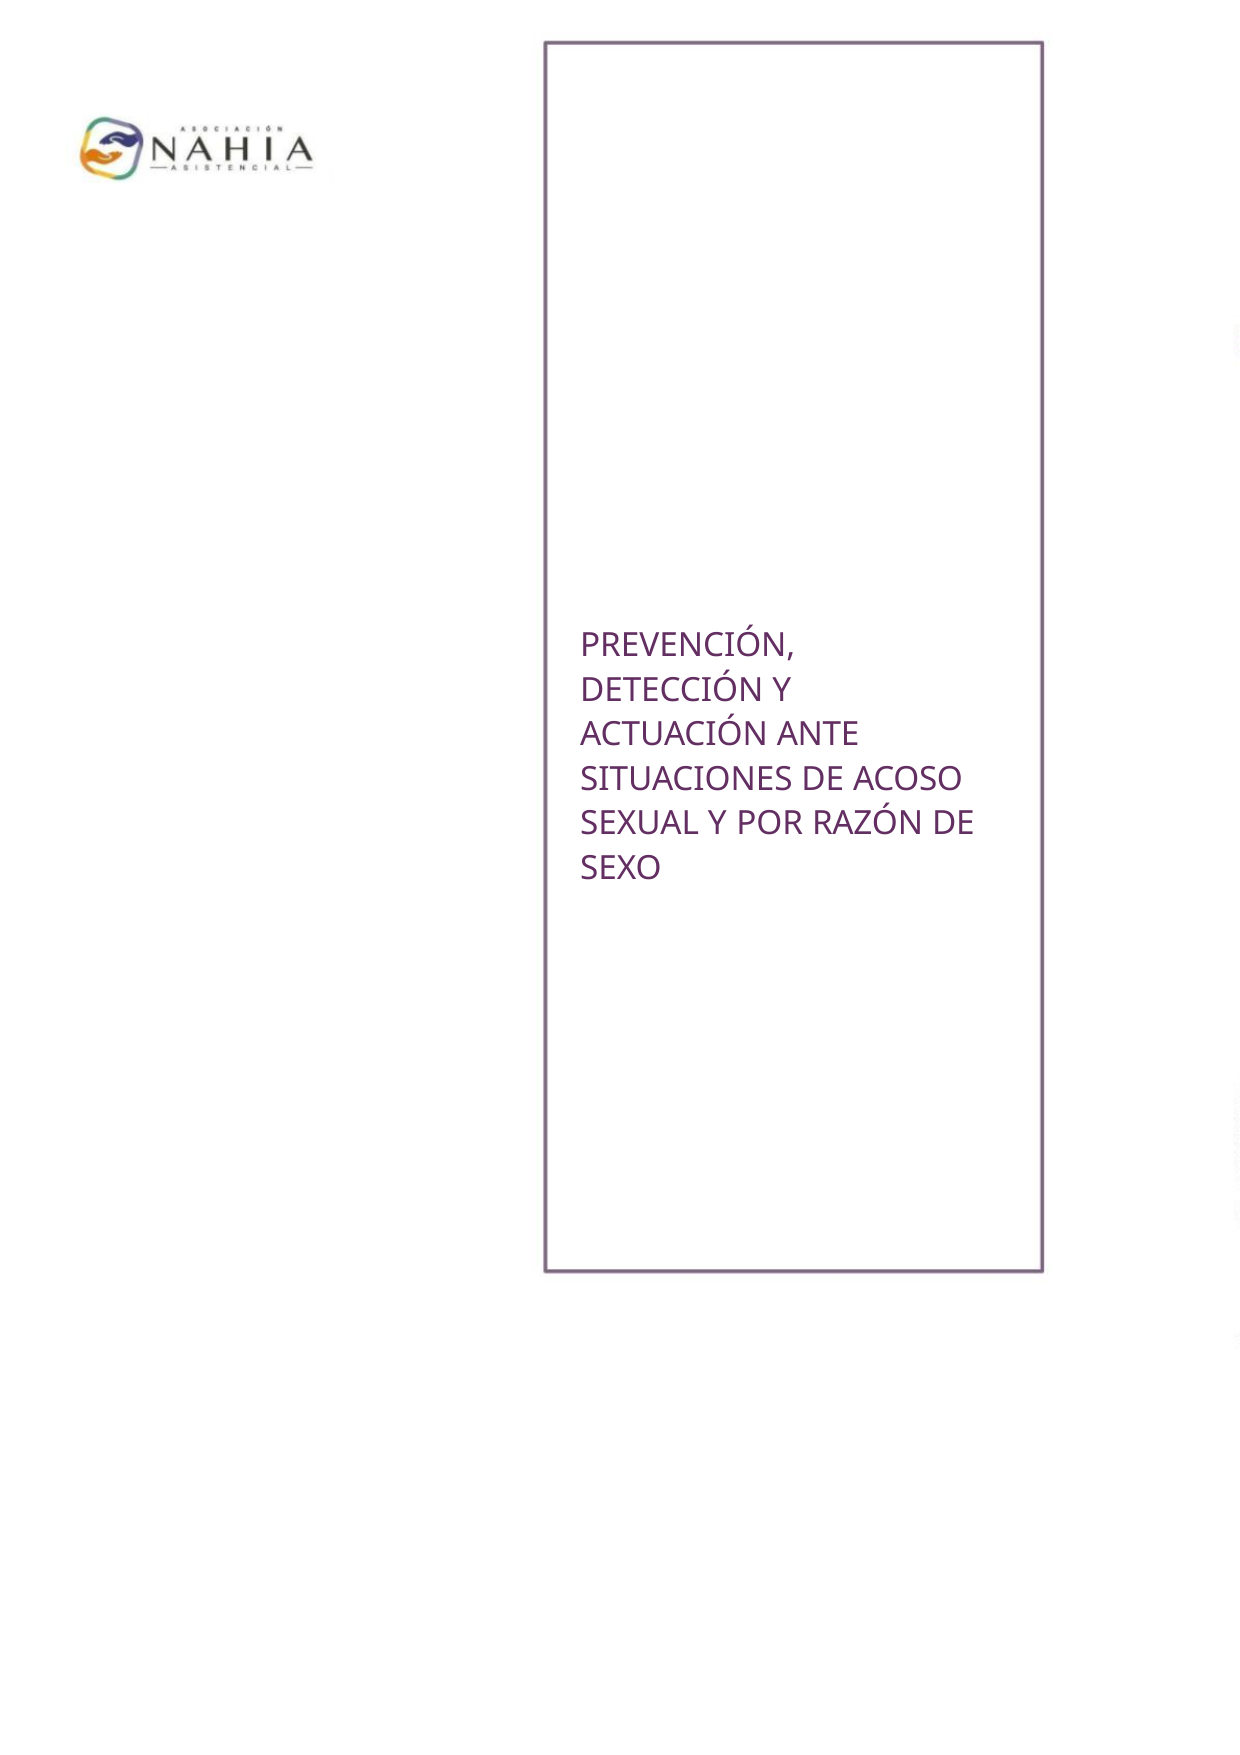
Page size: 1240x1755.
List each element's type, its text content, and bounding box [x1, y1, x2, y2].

text_box PREVENCIÓN, DETECCIÓN Y ACTUACIÓN ANTE SITUACIONES DE ACOSO SEXUAL Y POR RAZÓN DE SEXO [580, 623, 1004, 887]
text_box [0, 0, 1240, 1755]
